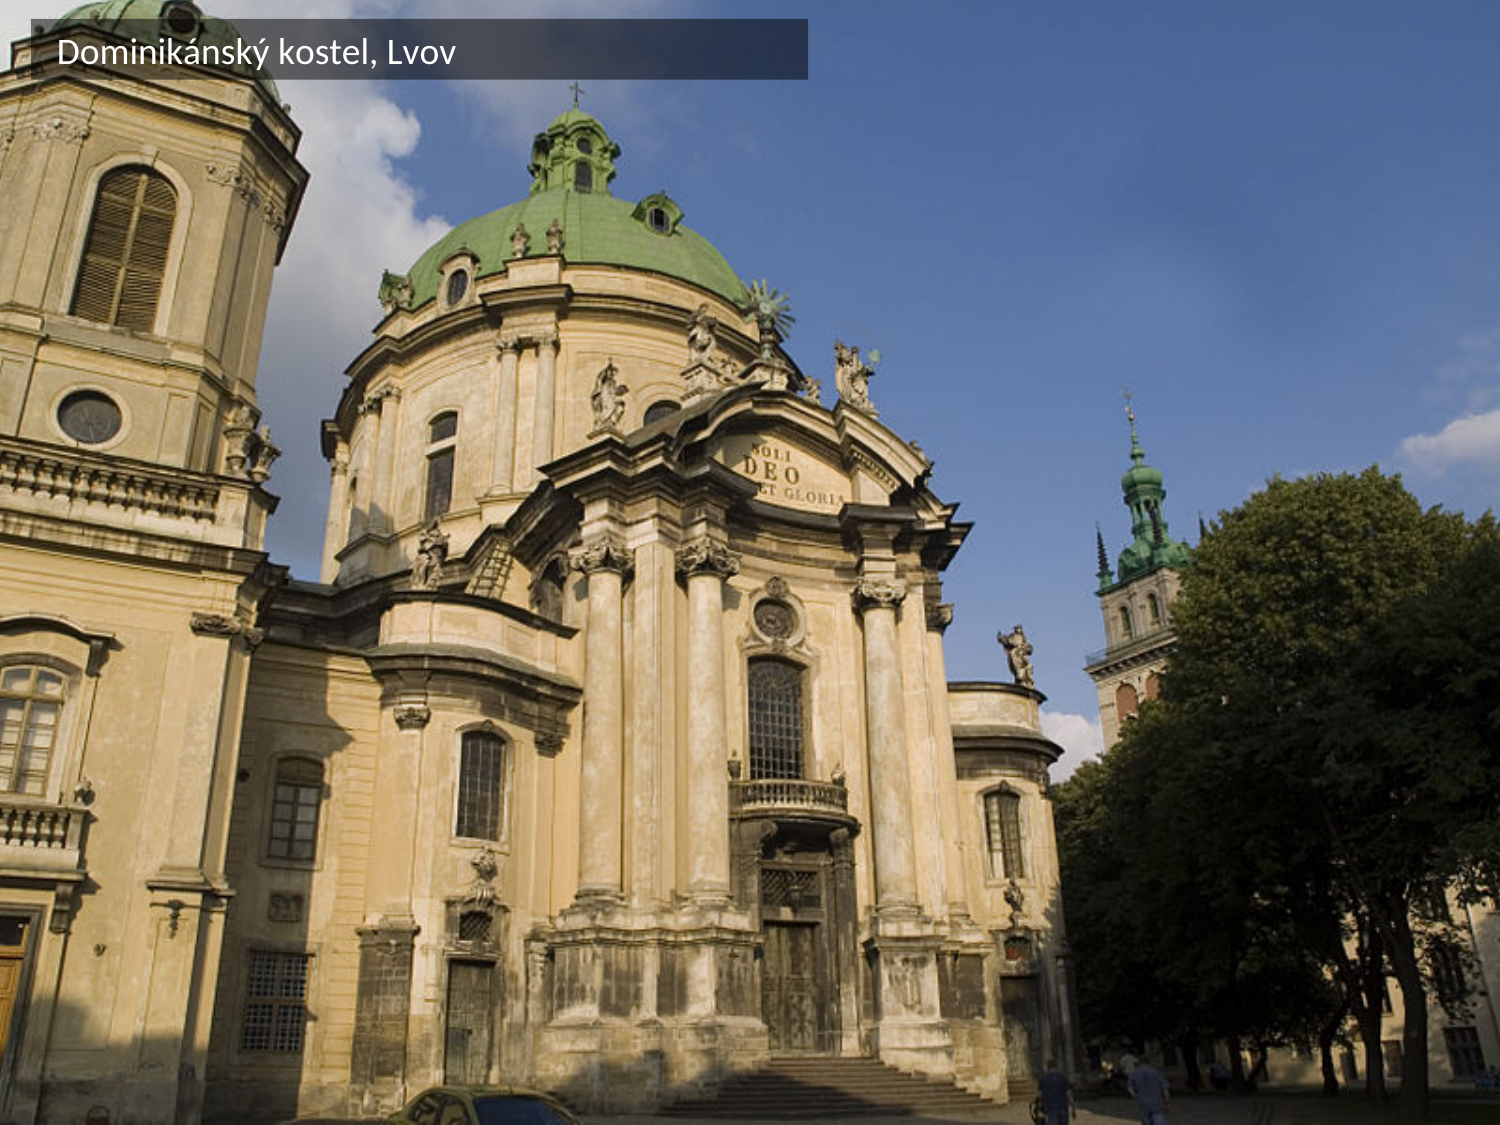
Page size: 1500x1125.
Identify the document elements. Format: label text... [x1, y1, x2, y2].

picture [0, 0, 1500, 1125]
text_box [472, 18, 809, 80]
text_box [31, 18, 42, 80]
text_box Dominikánský kostel, Lvov [42, 18, 472, 80]
